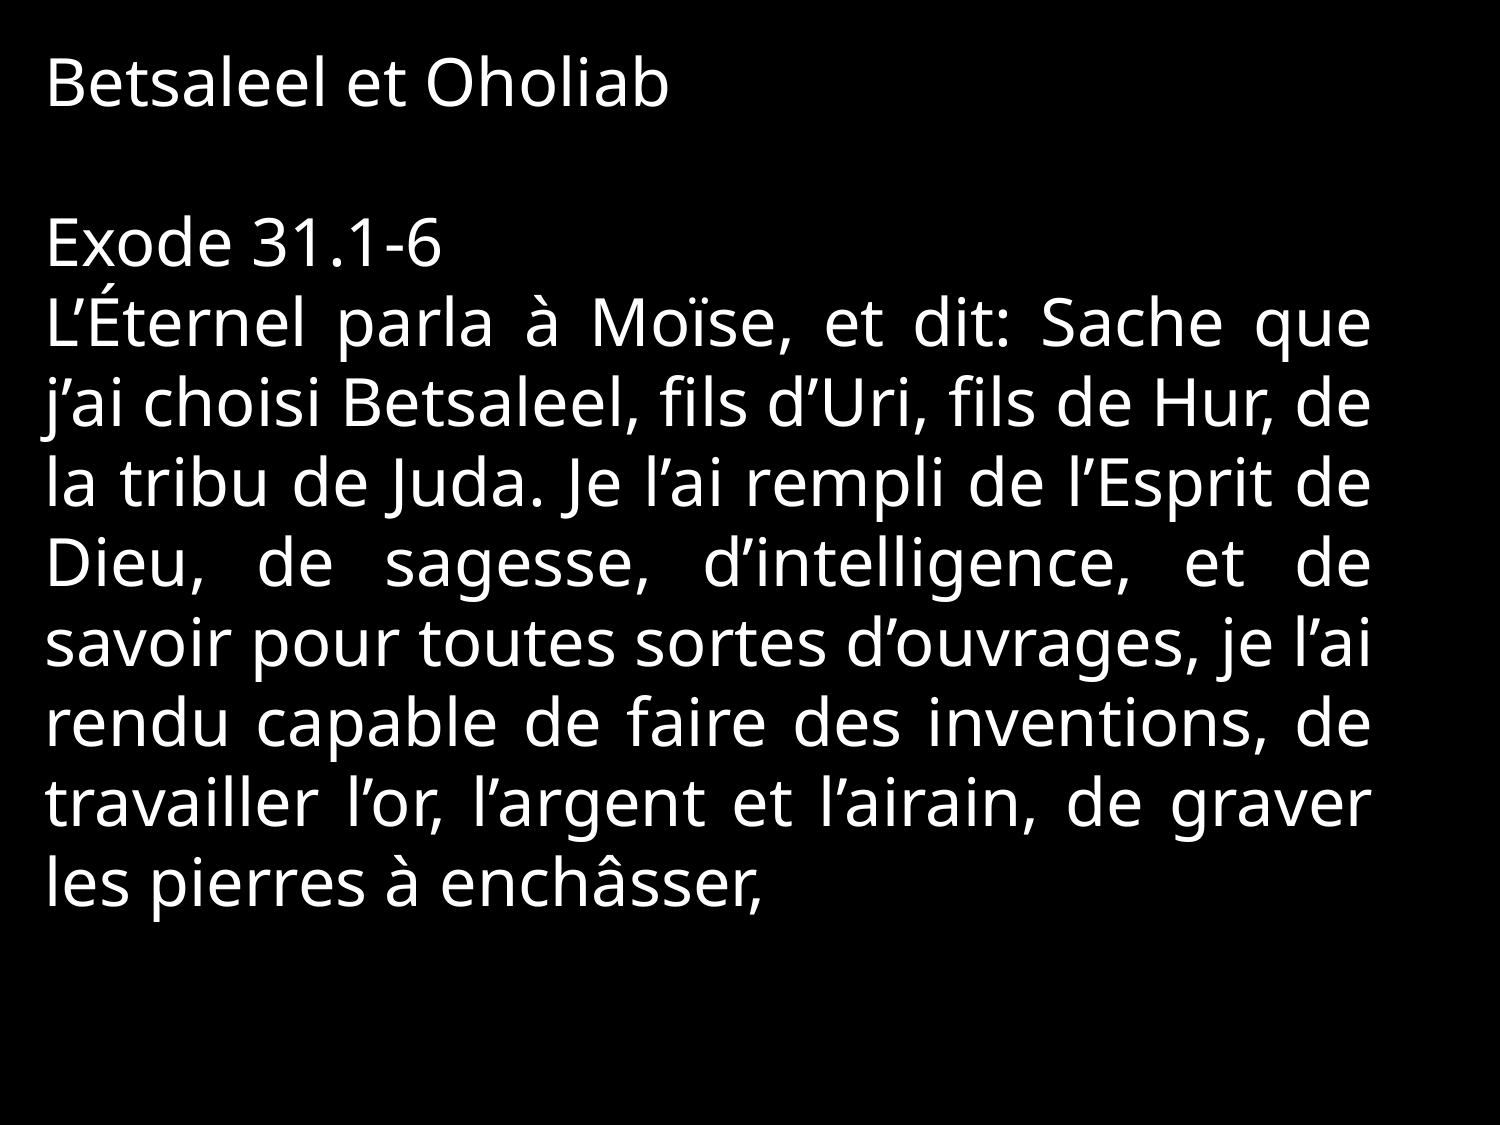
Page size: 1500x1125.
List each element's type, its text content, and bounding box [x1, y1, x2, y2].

text_box Betsaleel et Oholiab Exode 31.1-6 L’Éternel parla à Moïse, et dit: Sache que j’ai choisi Betsaleel, fils d’Uri, fils de Hur, de la tribu de Juda. Je l’ai rempli de l’Esprit de Dieu, de sagesse, d’intelligence, et de savoir pour toutes sortes d’ouvrages, je l’ai rendu capable de faire des inventions, de travailler l’or, l’argent et l’airain, de graver les pierres à enchâsser, [29, 32, 1391, 927]
